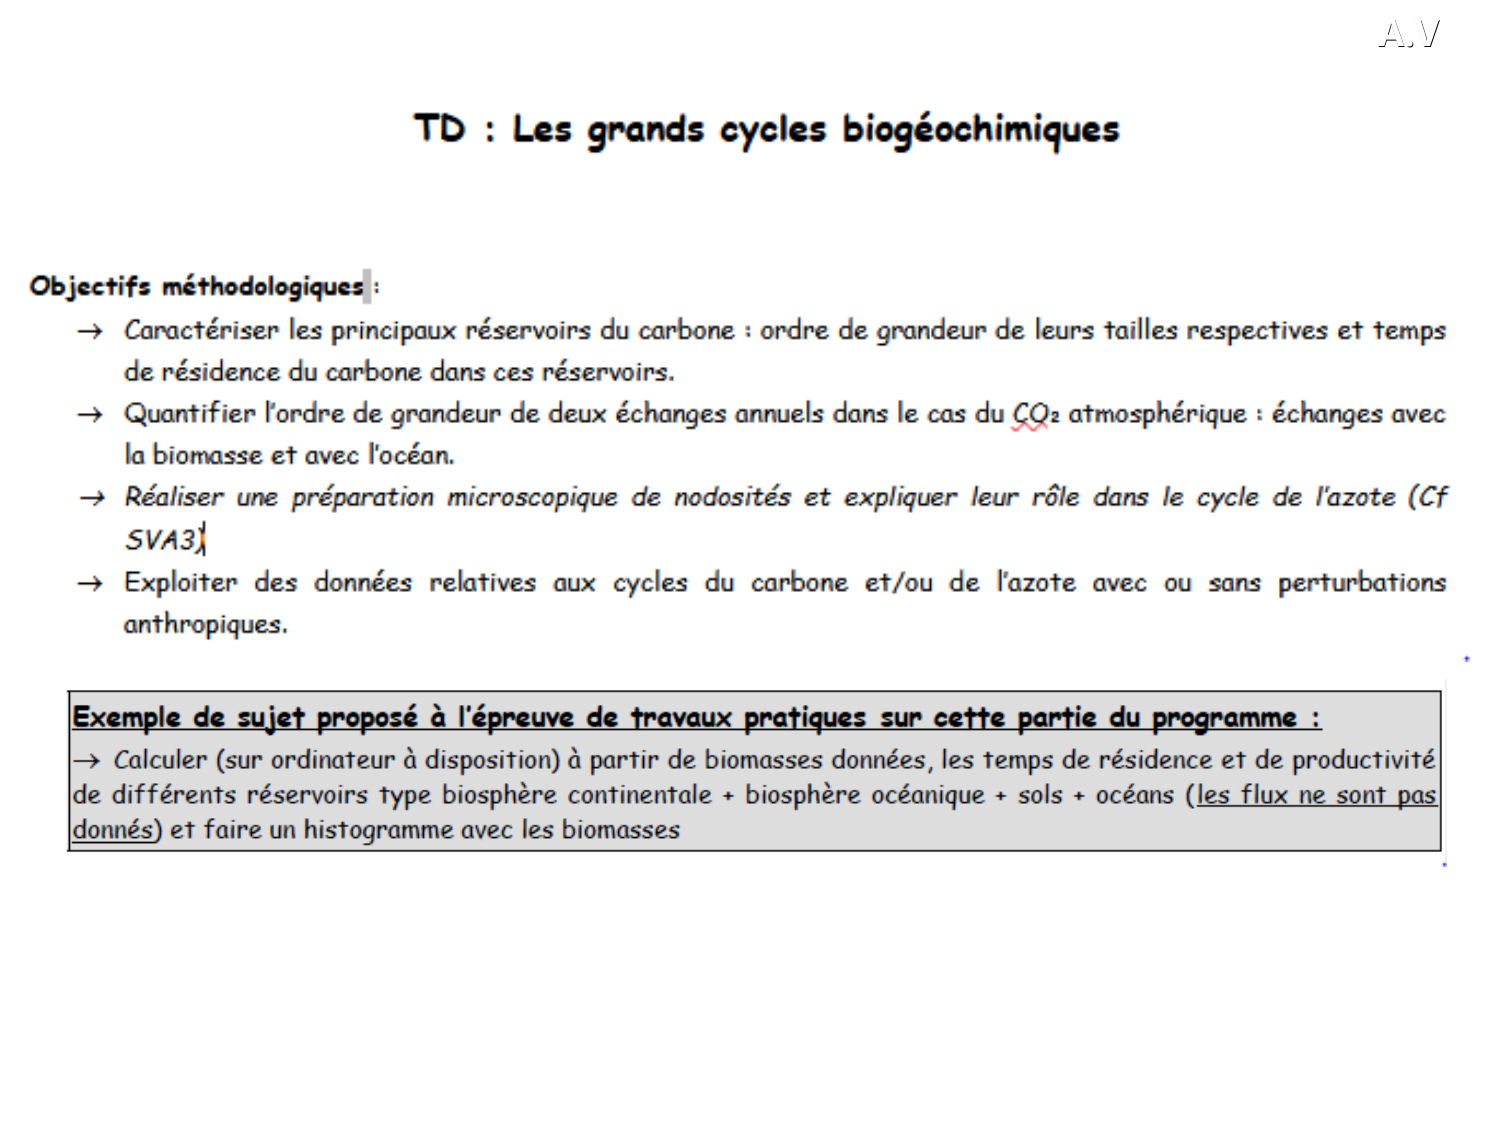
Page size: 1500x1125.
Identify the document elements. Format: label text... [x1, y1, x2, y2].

text_box A.V [1363, 1, 1488, 63]
picture [0, 94, 1488, 662]
picture [59, 679, 1447, 867]
